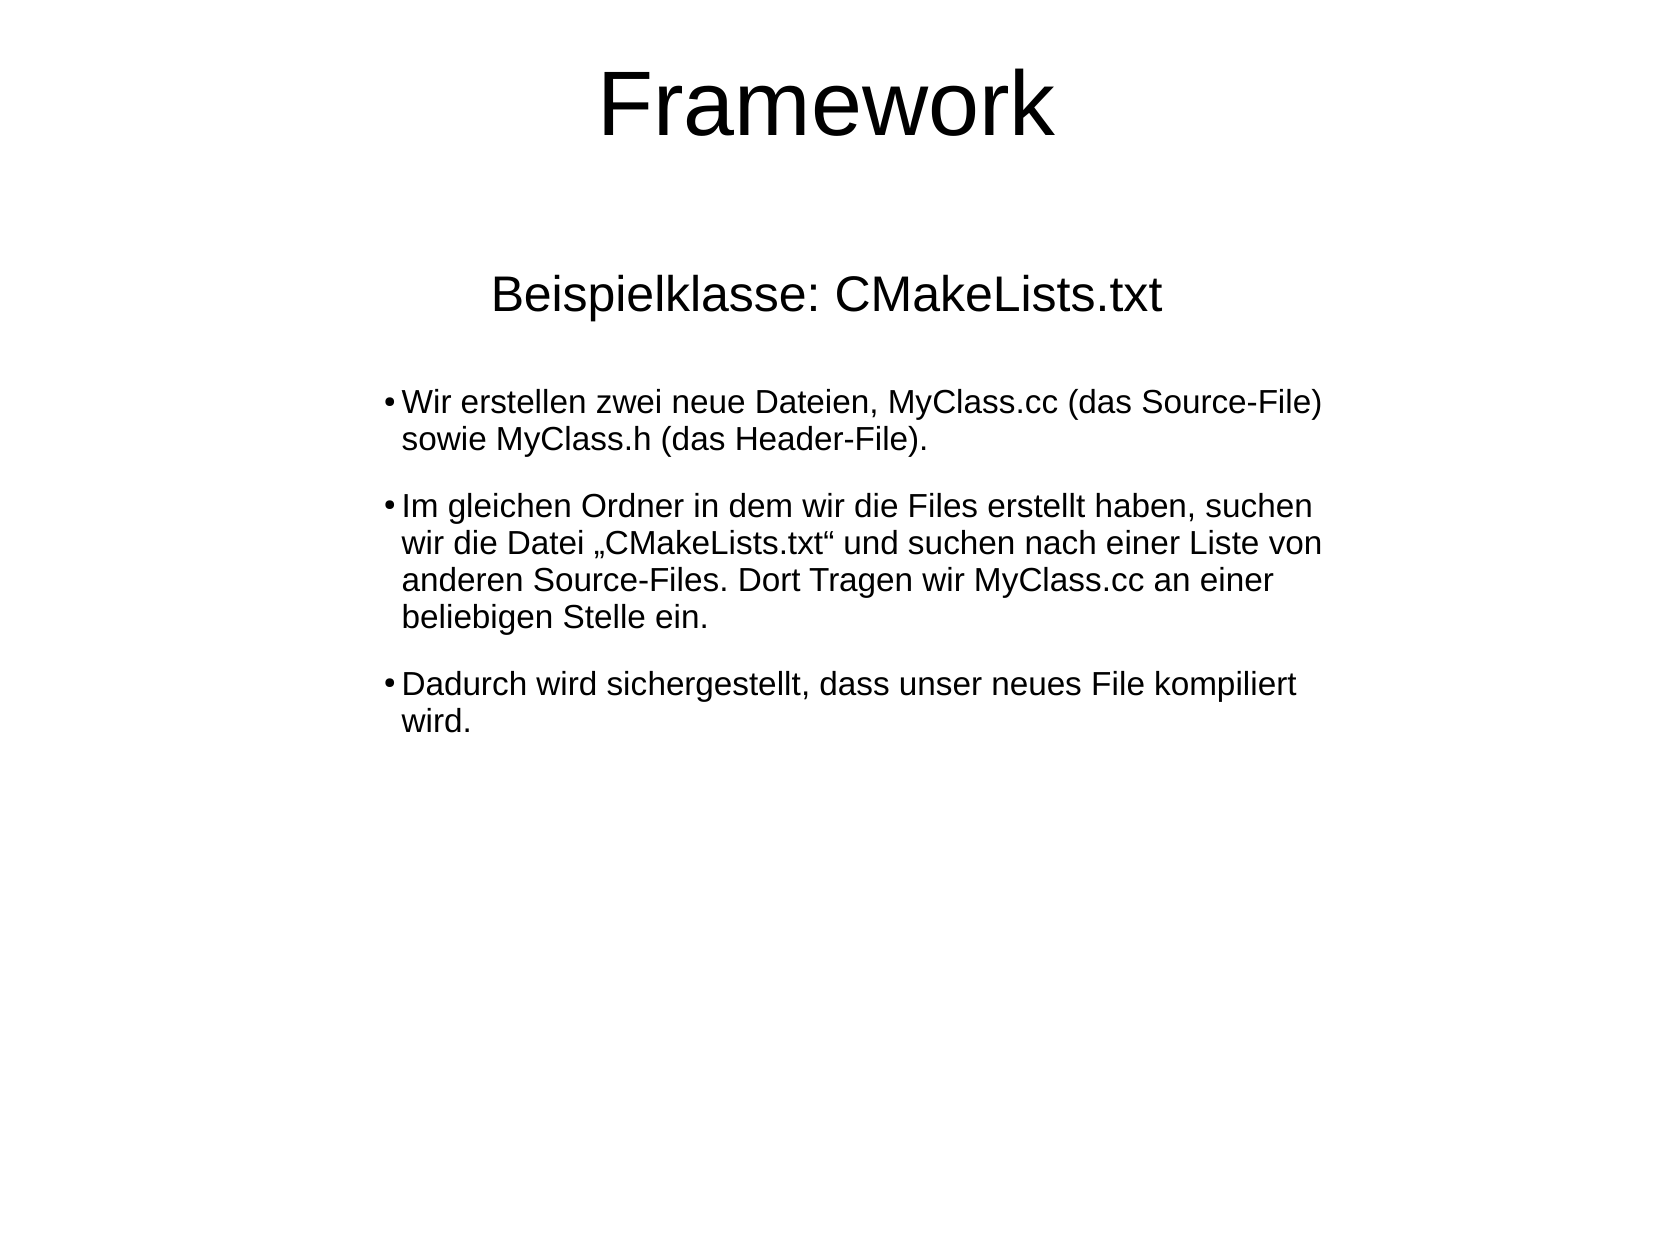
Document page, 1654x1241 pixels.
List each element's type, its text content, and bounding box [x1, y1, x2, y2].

title Framework [82, 0, 1571, 208]
text_box Beispielklasse: CMakeLists.txt [82, 265, 1571, 325]
subtitle Wir erstellen zwei neue Dateien, MyClass.cc (das Source-File) sowie MyClass.h (das Header-File). Im gleichen Ordner in dem wir die Files erstellt haben, suchen wir die Datei „CMakeLists.txt“ und suchen nach einer Liste von anderen Source-Files. Dort Tragen wir MyClass.cc an einer beliebigen Stelle ein. Dadurch wird sichergestellt, dass unser neues File kompiliert wird. [383, 383, 1359, 740]
